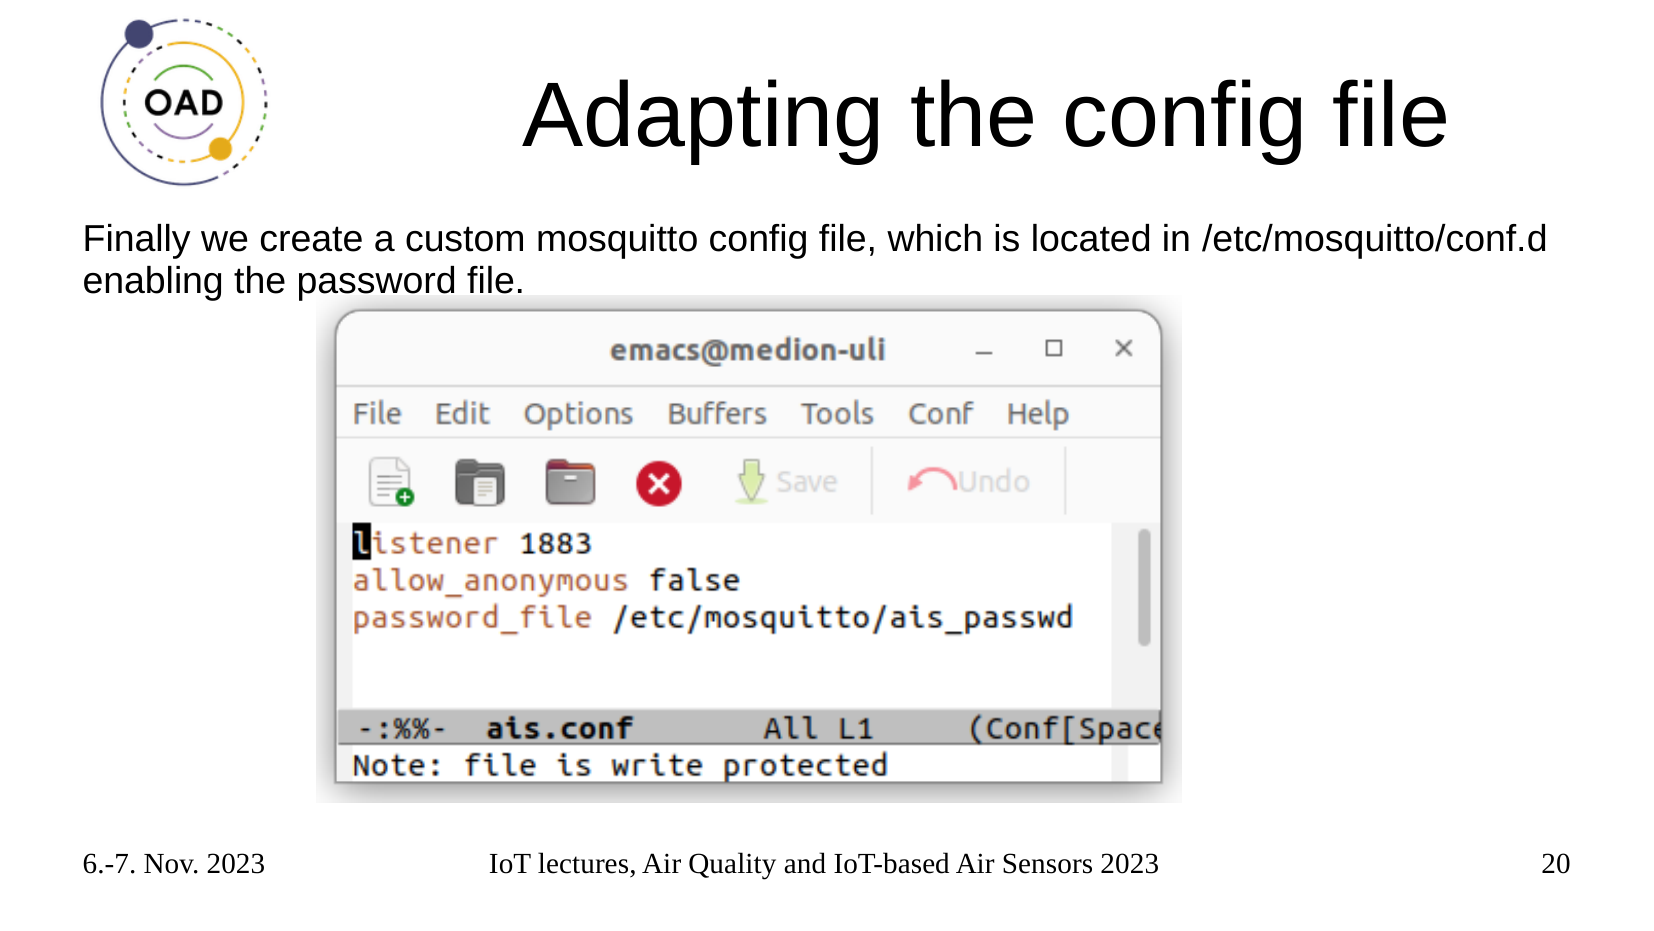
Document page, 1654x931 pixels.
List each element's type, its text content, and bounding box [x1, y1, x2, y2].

picture [59, 4, 303, 207]
title Adapting the config file [403, 37, 1571, 193]
list Finally we create a custom mosquitto config file, which is located in /etc/mosquitto/conf.d enabling the password file. [82, 217, 1571, 758]
picture [316, 295, 1182, 803]
